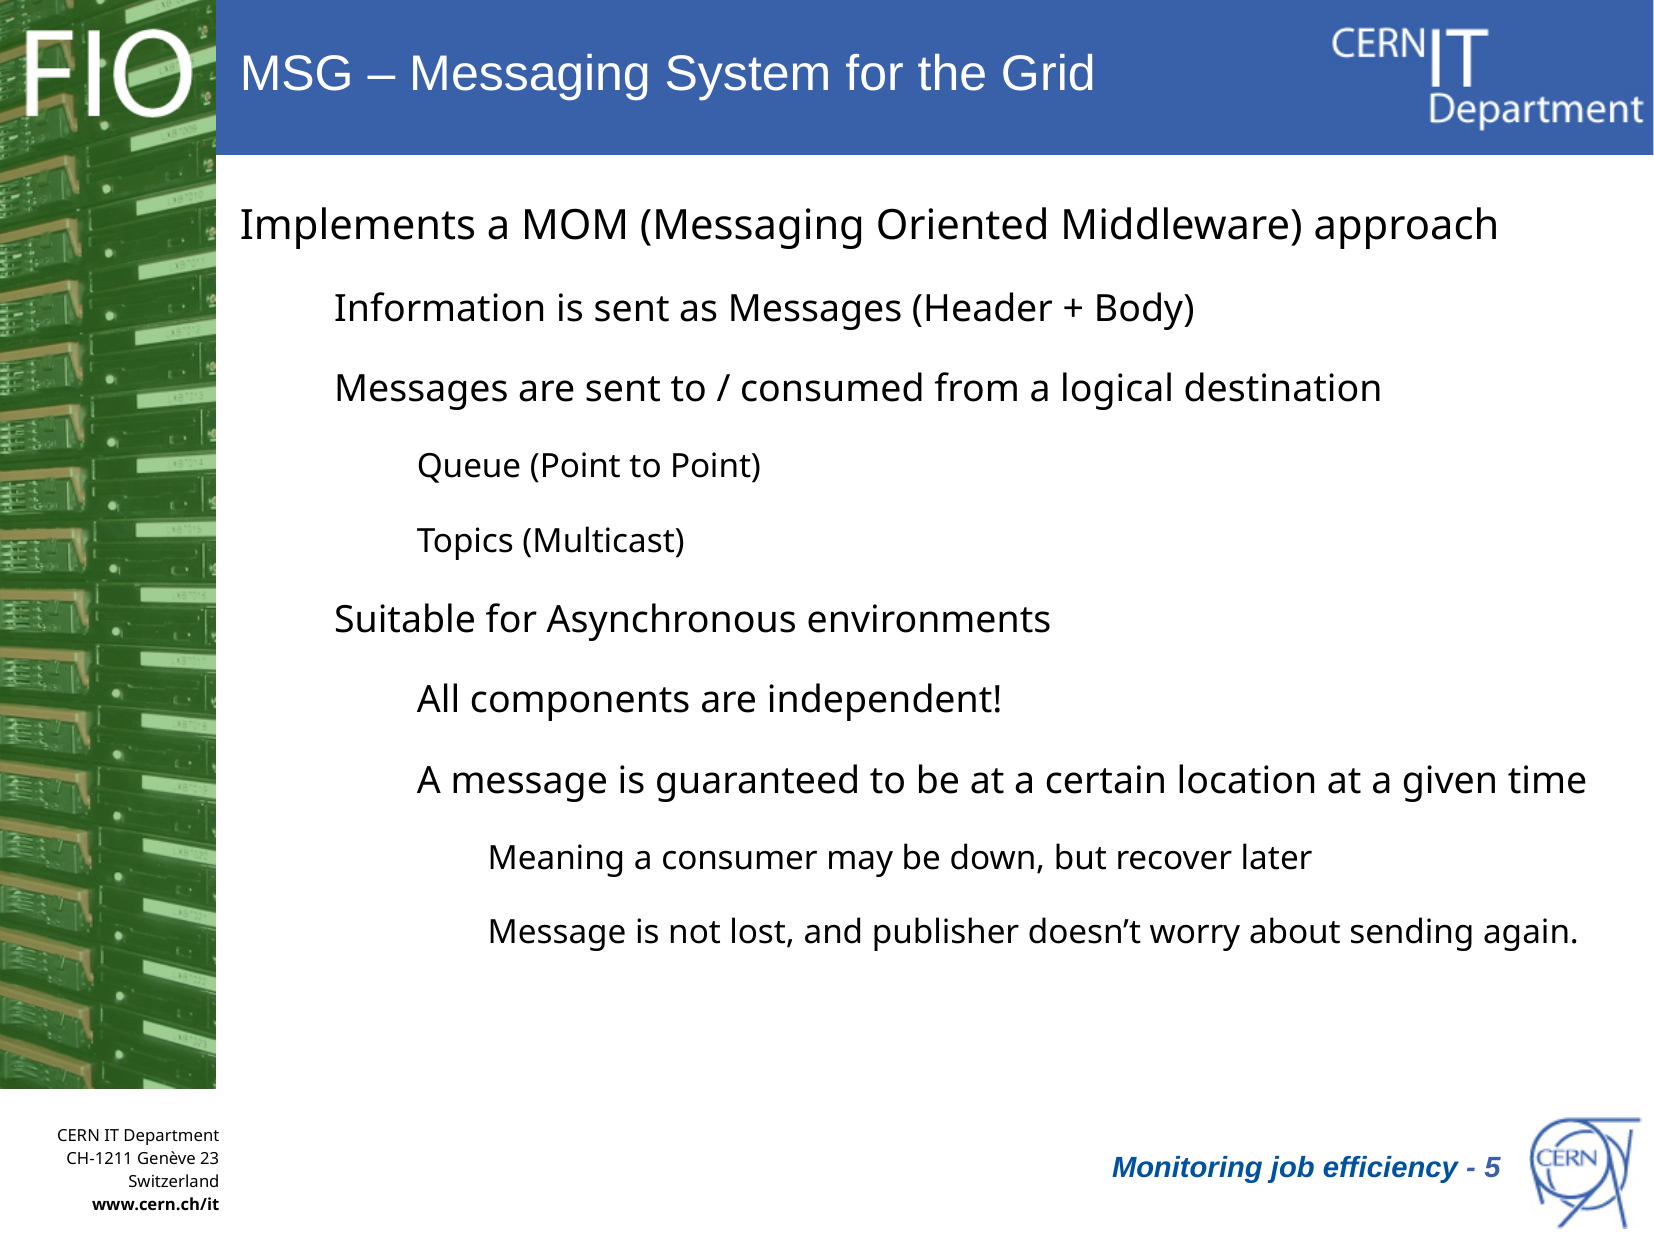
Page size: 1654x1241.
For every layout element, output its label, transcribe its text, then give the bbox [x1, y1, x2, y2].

picture [216, 0, 1654, 155]
text_box Implements a MOM (Messaging Oriented Middleware) approach Information is sent as Messages (Header + Body) Messages are sent to / consumed from a logical destination Queue (Point to Point) Topics (Multicast) Suitable for Asynchronous environments All components are independent! A message is guaranteed to be at a certain location at a given time Meaning a consumer may be down, but recover later Message is not lost, and publisher doesn’t worry about sending again. [225, 187, 1651, 1044]
picture [1529, 1116, 1642, 1229]
text_box MSG – Messaging System for the Grid [225, 37, 1121, 113]
